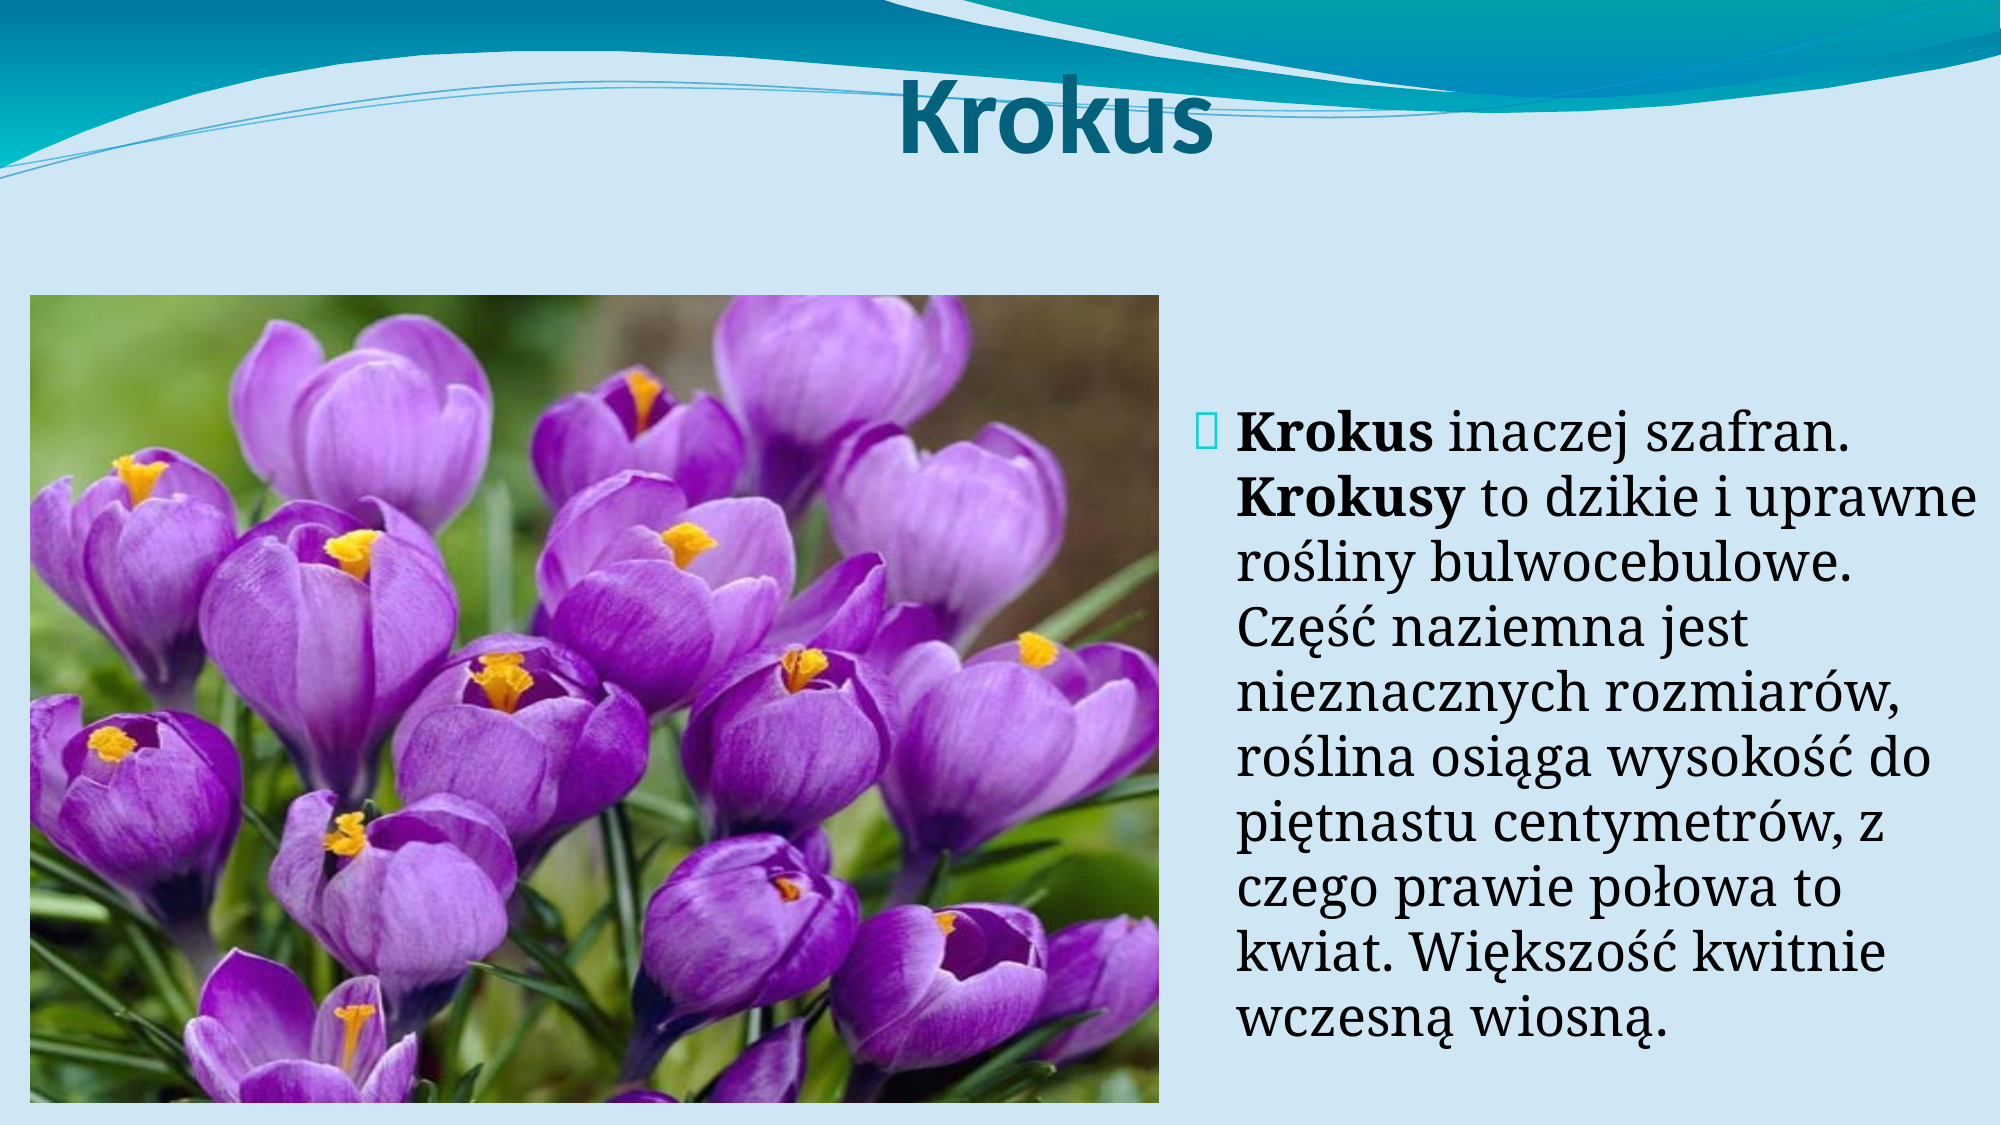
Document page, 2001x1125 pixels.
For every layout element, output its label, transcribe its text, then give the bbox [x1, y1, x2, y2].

list Krokus inaczej szafran. Krokusy to dzikie i uprawne rośliny bulwocebulowe. Część naziemna jest nieznacznych rozmiarów, roślina osiąga wysokość do piętnastu centymetrów, z czego prawie połowa to kwiat. Większość kwitnie wczesną wiosną. [1176, 295, 2000, 1103]
title Krokus [213, 33, 1900, 171]
picture [30, 295, 1159, 1103]
